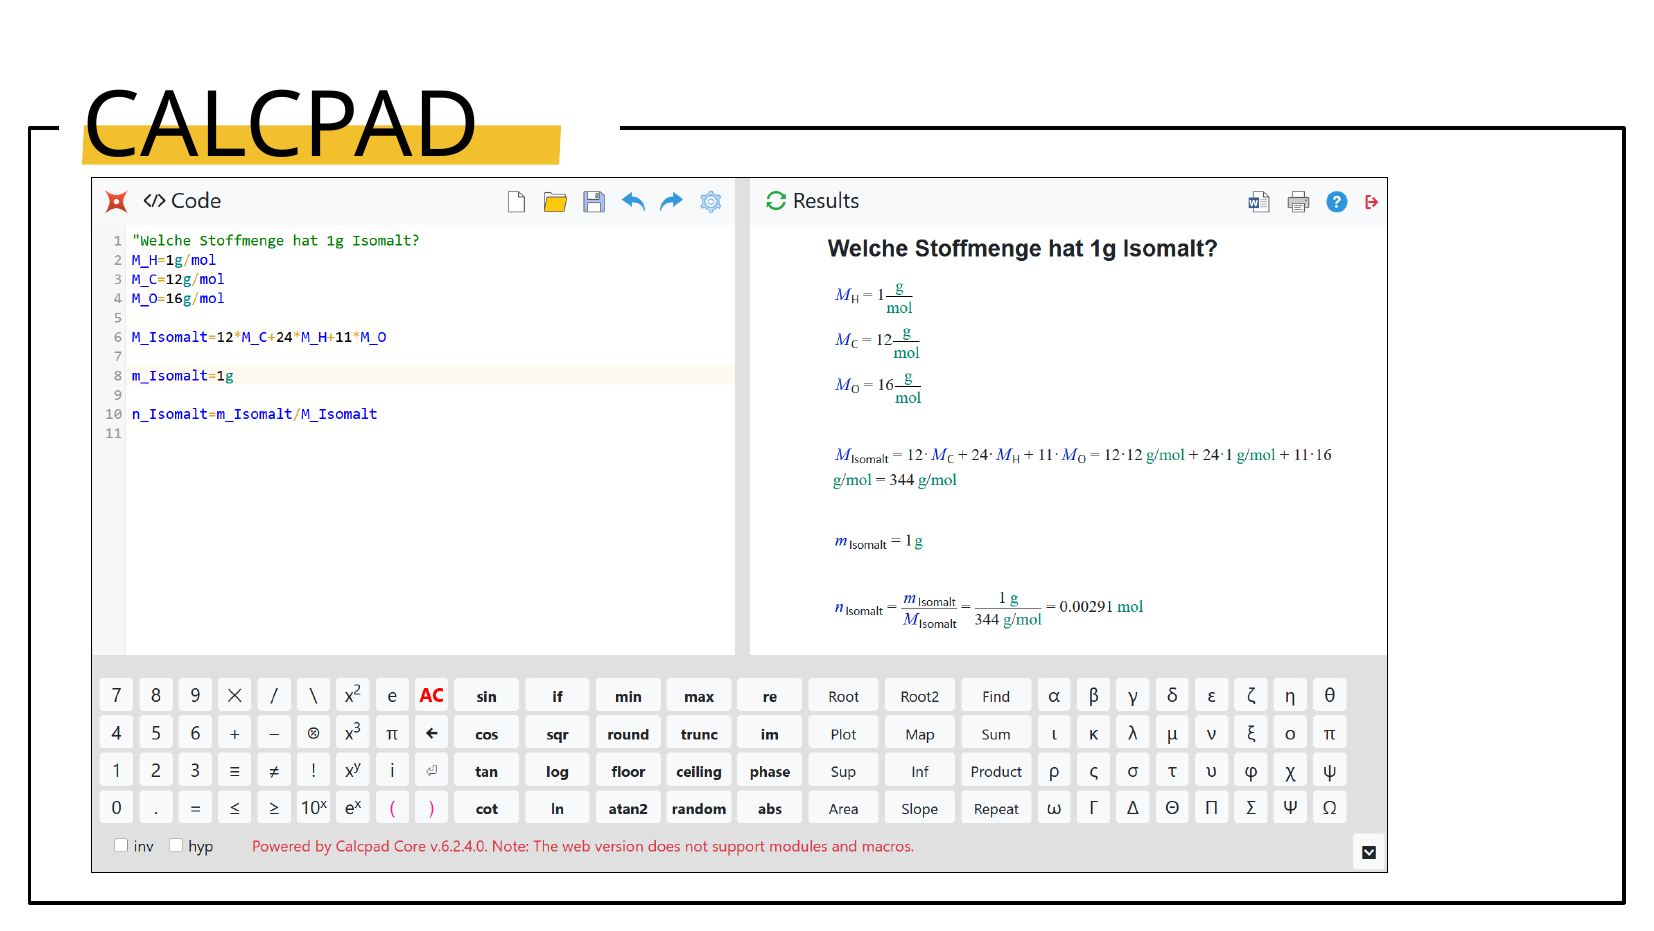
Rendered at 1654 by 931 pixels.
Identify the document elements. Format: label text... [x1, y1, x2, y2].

title CALCPAD [82, 42, 1571, 199]
picture [91, 177, 1388, 873]
